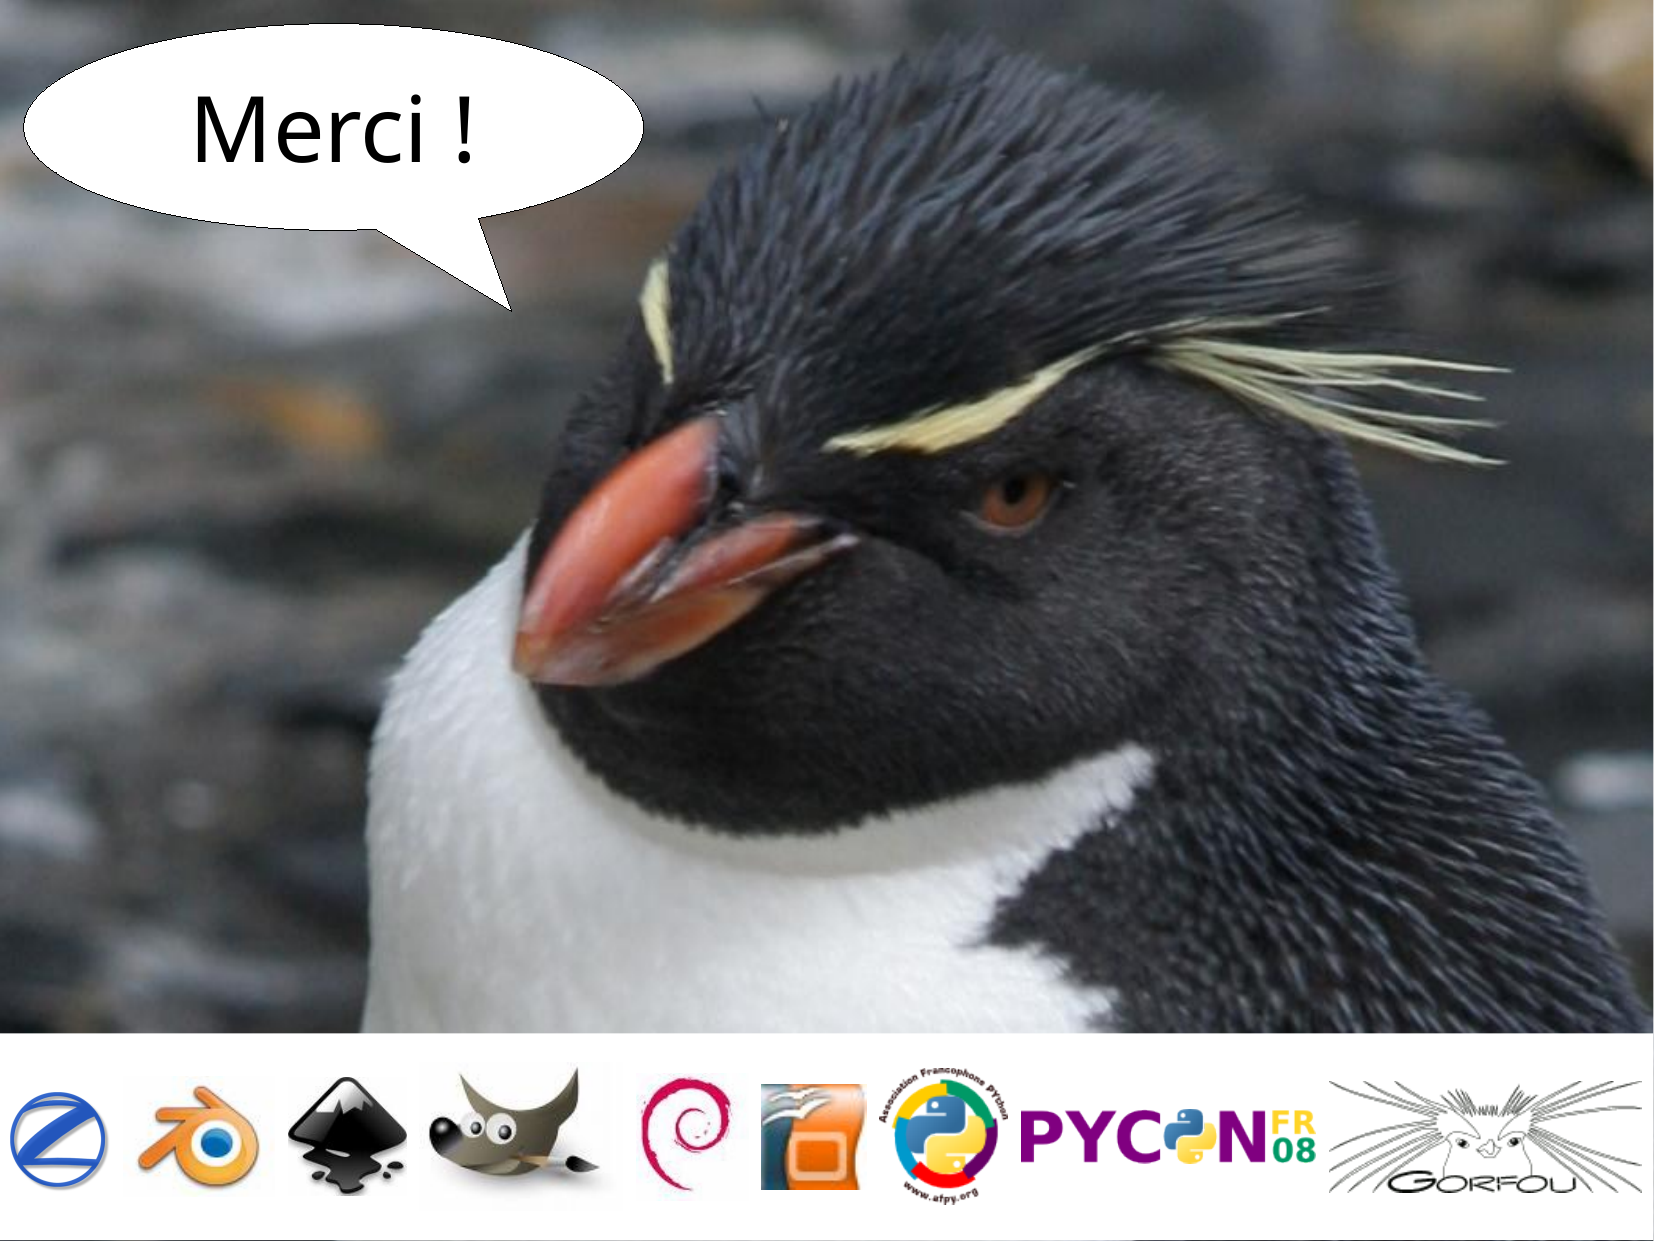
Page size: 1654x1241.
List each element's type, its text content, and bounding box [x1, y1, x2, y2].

text_box Merci ! [23, 23, 644, 312]
text_box [0, 1033, 1654, 1241]
picture [0, 0, 1654, 1033]
picture [879, 1068, 1008, 1205]
picture [288, 1077, 407, 1196]
picture [419, 1062, 623, 1211]
picture [10, 1092, 110, 1192]
picture [761, 1084, 867, 1190]
picture [636, 1073, 749, 1201]
picture [123, 1076, 275, 1197]
picture [1021, 1109, 1316, 1164]
picture [1329, 1081, 1642, 1193]
